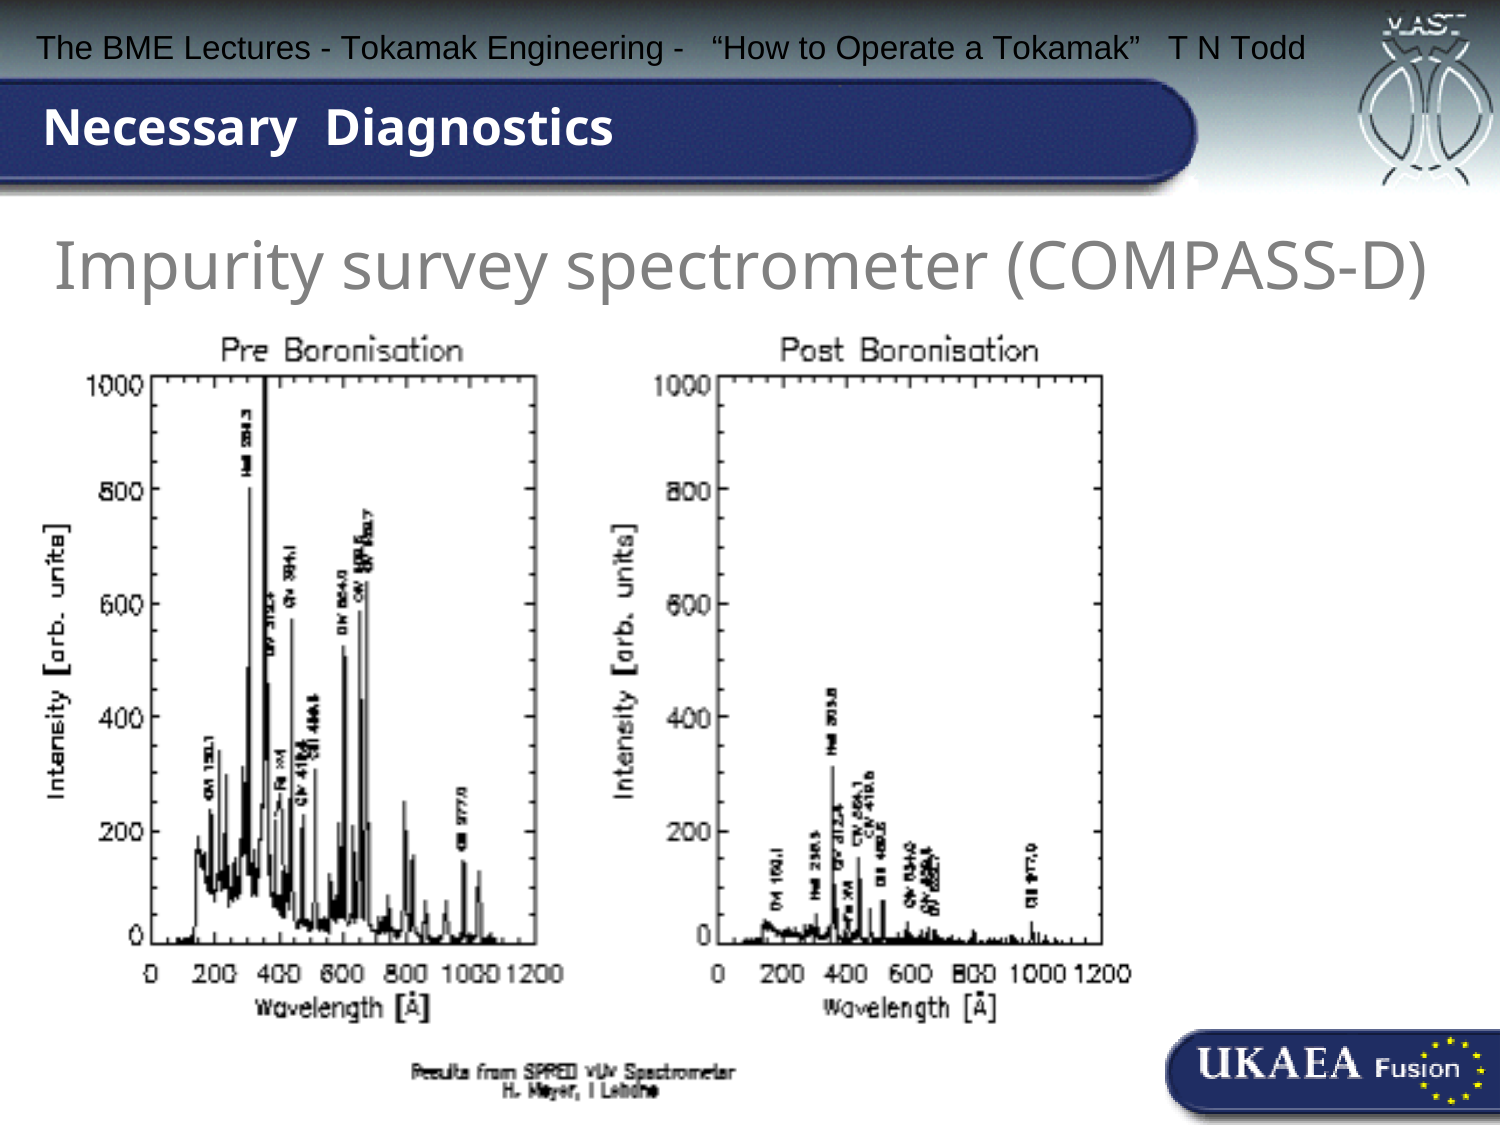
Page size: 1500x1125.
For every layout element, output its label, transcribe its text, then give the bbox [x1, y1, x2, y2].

text_box Necessary Diagnostics [27, 88, 630, 164]
text_box The BME Lectures - Tokamak Engineering - “How to Operate a Tokamak” T N Todd [0, 18, 1323, 60]
text_box Impurity survey spectrometer (COMPASS-D) [40, 214, 1445, 311]
chart [41, 322, 1134, 1107]
picture [0, 0, 1500, 202]
picture [1165, 1029, 1500, 1125]
